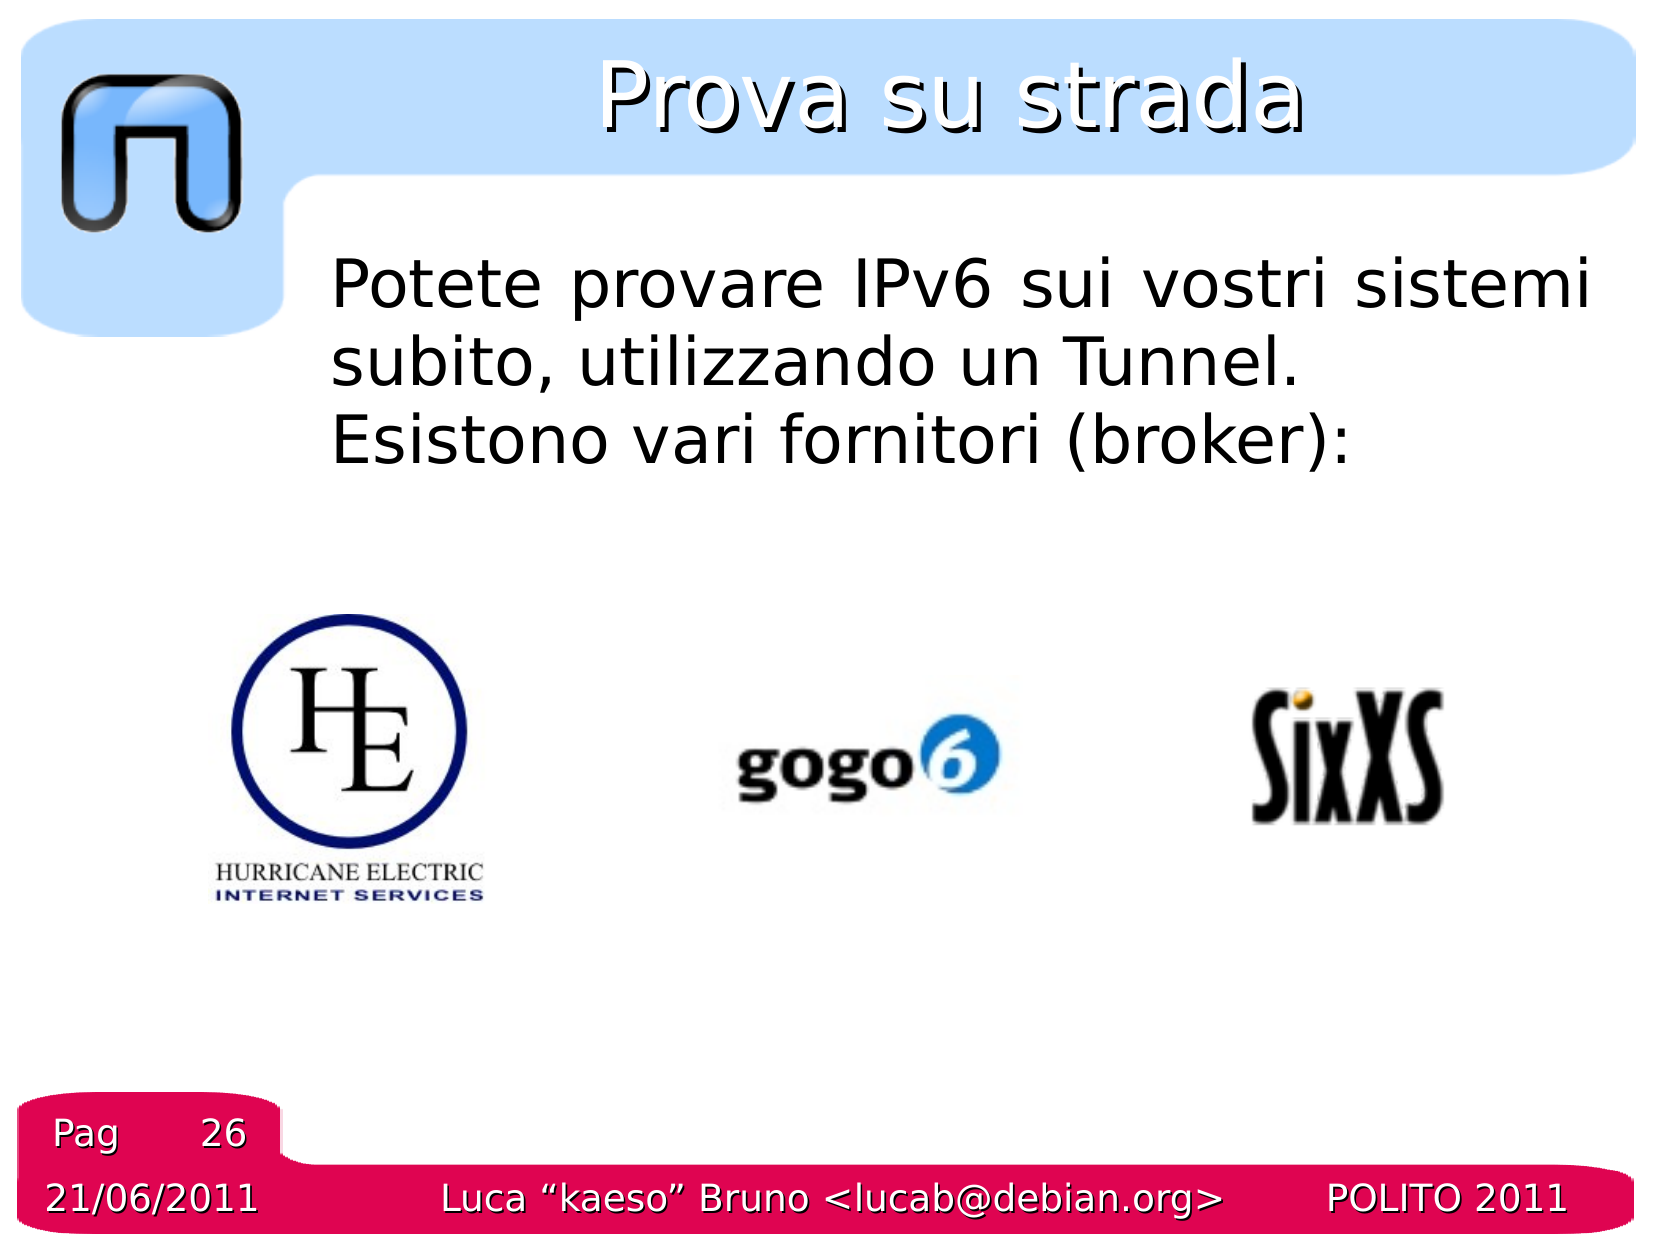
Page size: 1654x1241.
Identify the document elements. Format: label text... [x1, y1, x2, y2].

picture [0, 19, 1636, 337]
text_box Luca “kaeso” Bruno <lucab@debian.org> POLITO 2011 [425, 1169, 1585, 1241]
picture [17, 1092, 1634, 1234]
picture [697, 675, 1043, 843]
text_box Pag <numero> [38, 1104, 424, 1178]
title Prova su strada [265, 0, 1636, 193]
subtitle Potete provare IPv6 sui vostri sistemi subito, utilizzando un Tunnel. Esistono vari fornitori (broker): [330, 245, 1595, 479]
text_box 21/06/2011 [29, 1169, 284, 1241]
picture [208, 614, 491, 904]
picture [1248, 659, 1447, 858]
